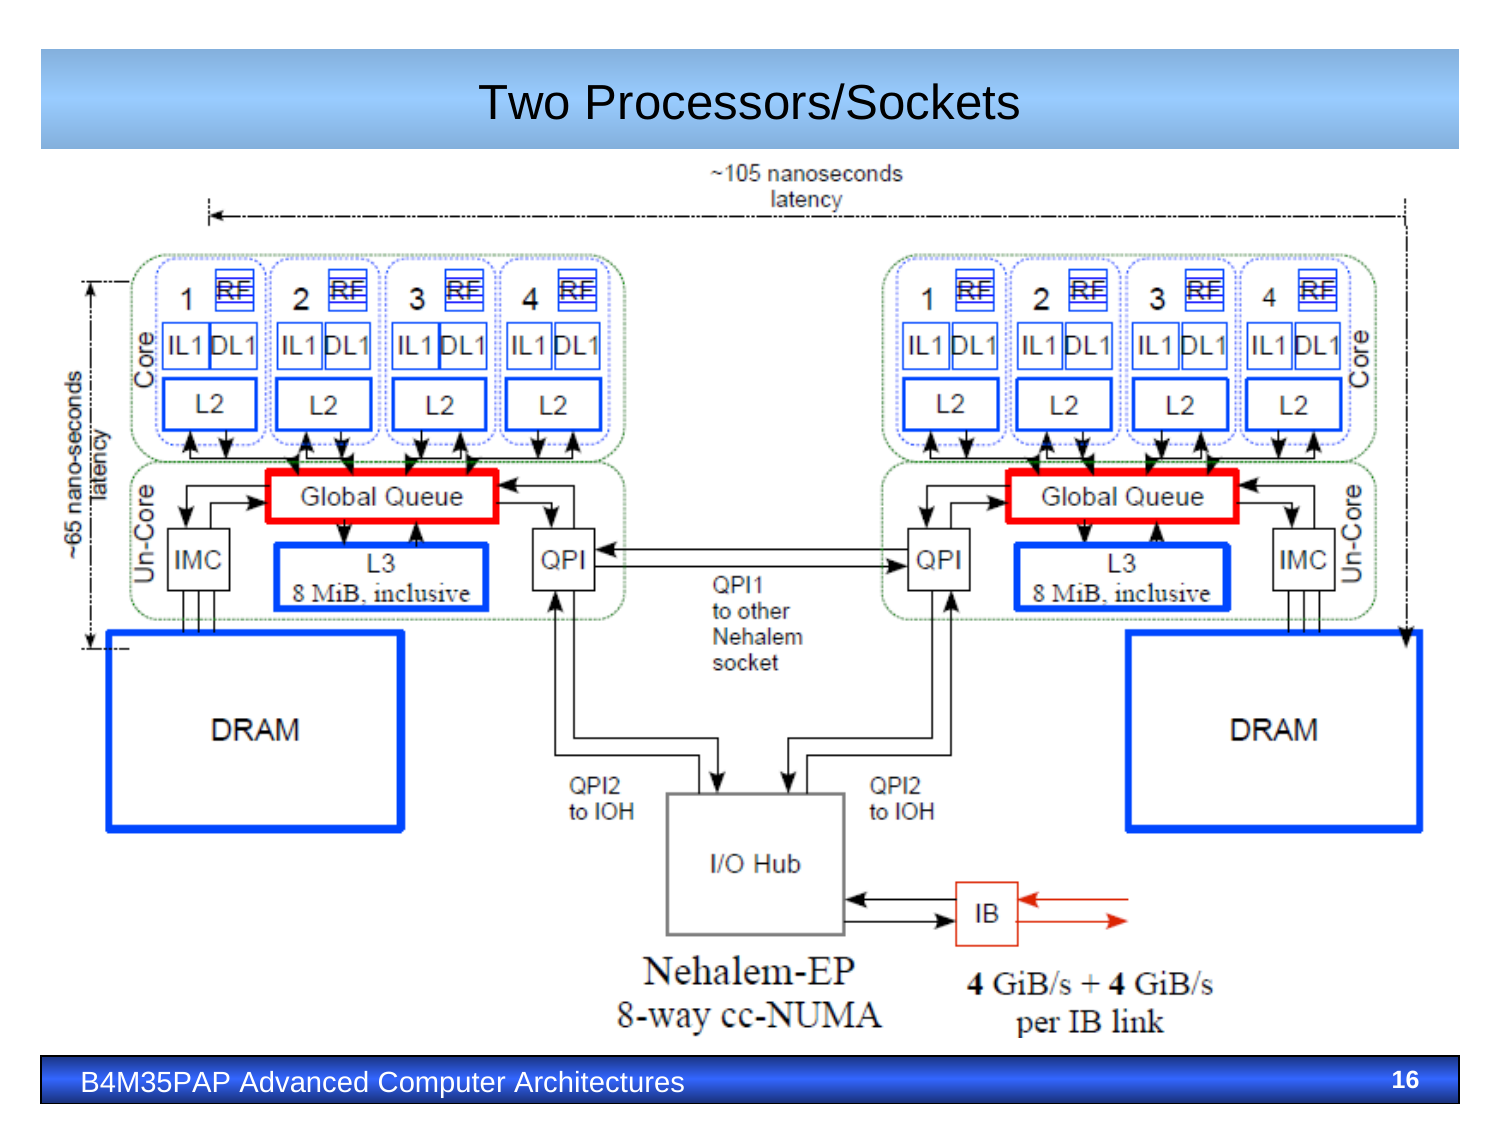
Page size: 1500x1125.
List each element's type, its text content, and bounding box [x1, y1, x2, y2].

title Two Processors/Sockets [41, 49, 1459, 149]
picture [56, 149, 1444, 1038]
